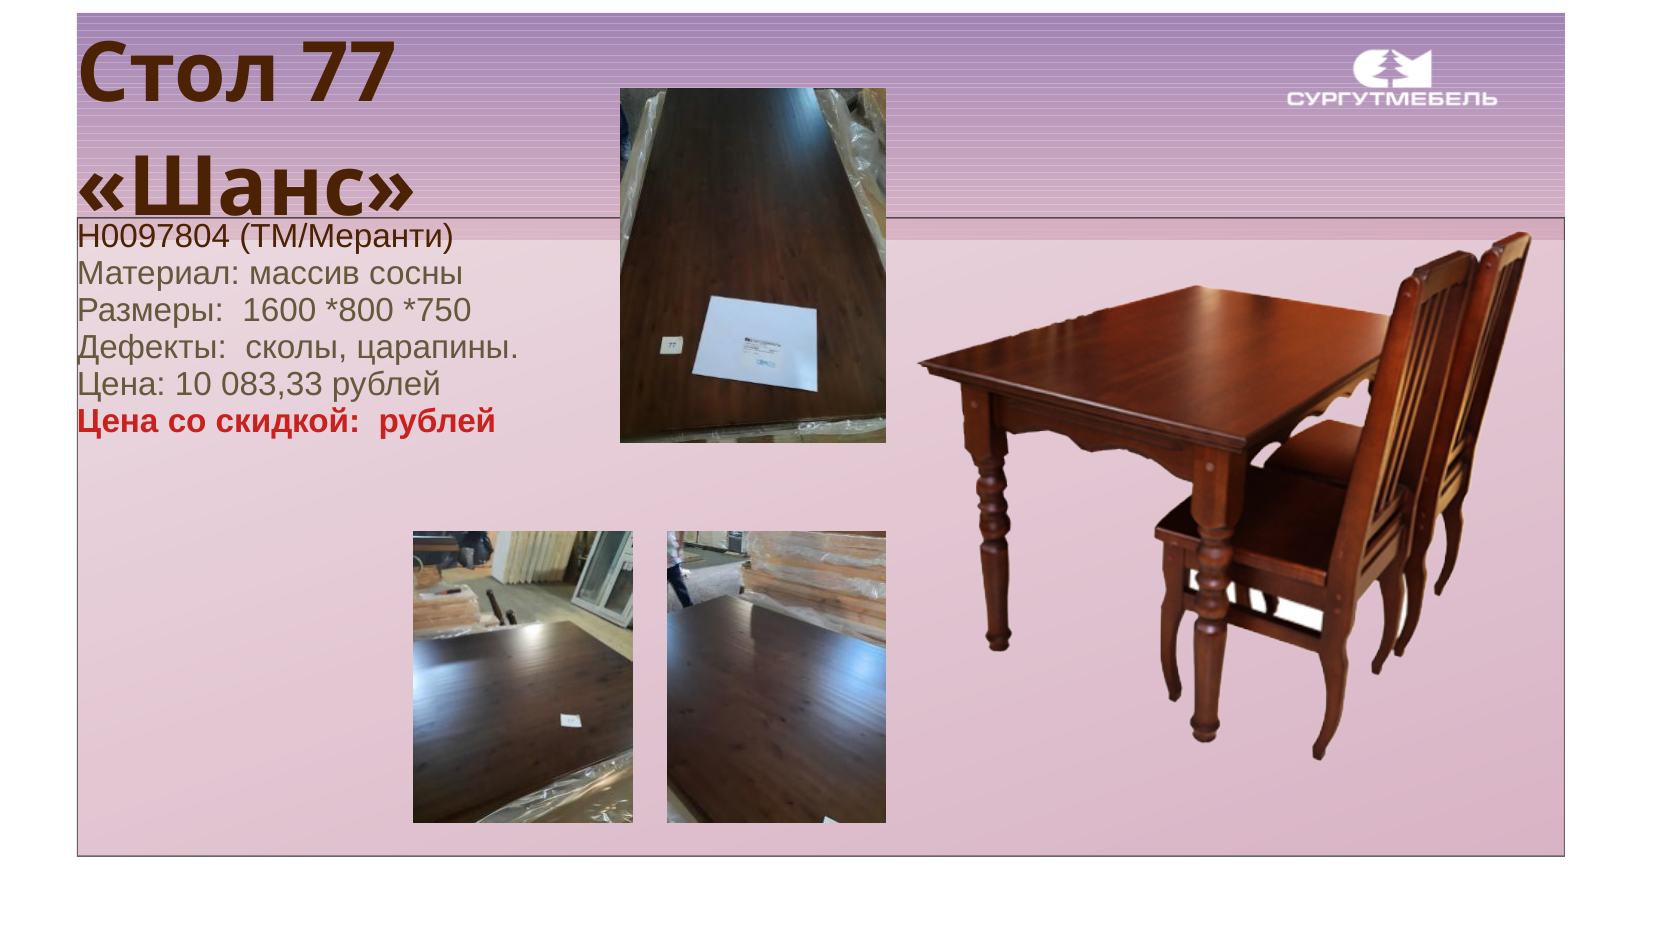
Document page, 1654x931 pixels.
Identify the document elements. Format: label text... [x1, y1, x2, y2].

picture [620, 88, 1634, 824]
subtitle Н0097804 (ТМ/Меранти) Материал: массив сосны Размеры: 1600 *800 *750 Дефекты: сколы, царапины. Цена: 10 083,33 рублей Цена со скидкой: рублей [76, 217, 1565, 857]
title Стол 77 «Шанс» [76, 23, 1565, 217]
picture [1262, 5, 1513, 170]
picture [413, 531, 633, 824]
